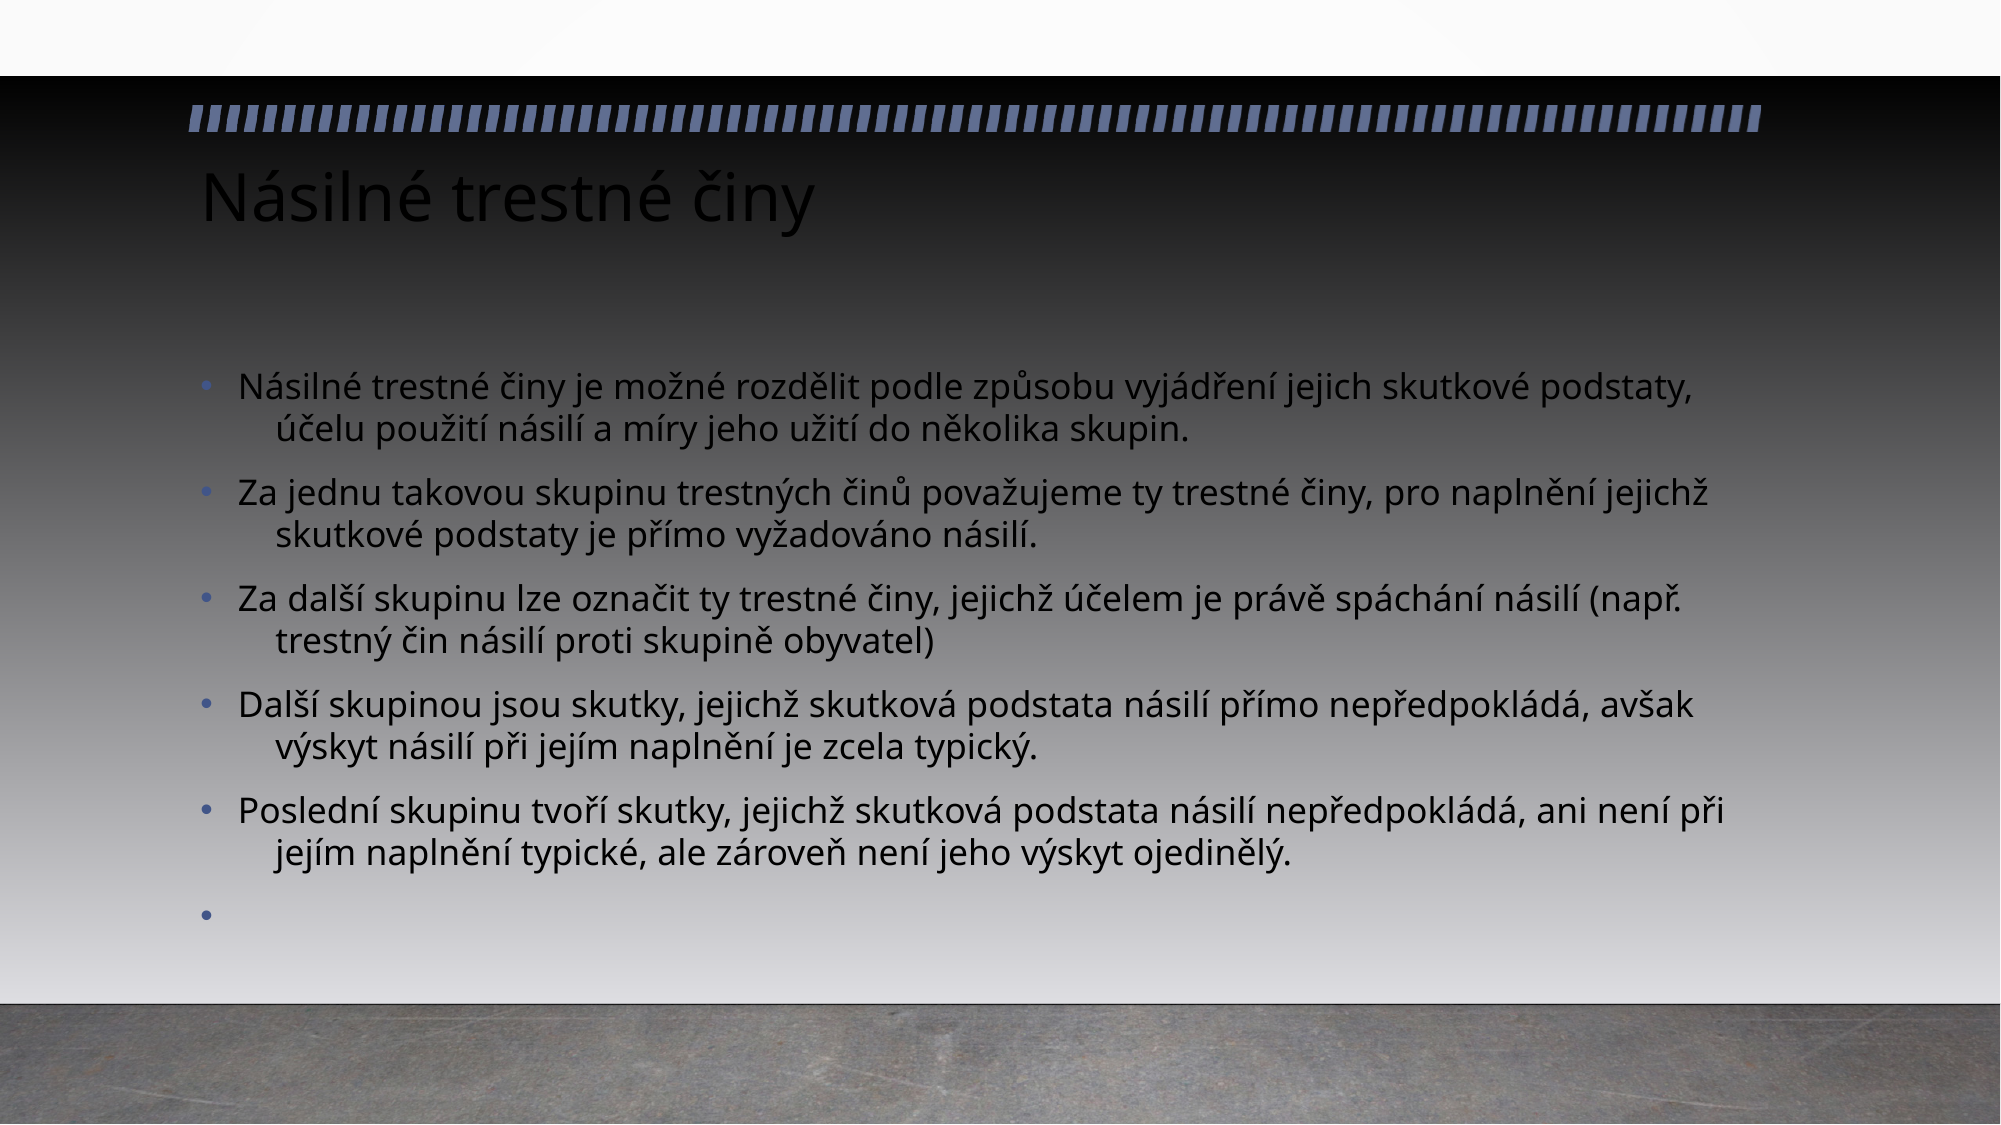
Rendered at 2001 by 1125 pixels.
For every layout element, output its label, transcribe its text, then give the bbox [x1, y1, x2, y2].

list Násilné trestné činy je možné rozdělit podle způsobu vyjádření jejich skutkové podstaty, účelu použití násilí a míry jeho užití do několika skupin. Za jednu takovou skupinu trestných činů považujeme ty trestné činy, pro naplnění jejichž skutkové podstaty je přímo vyžadováno násilí. Za další skupinu lze označit ty trestné činy, jejichž účelem je právě spáchání násilí (např. trestný čin násilí proti skupině obyvatel) Další skupinou jsou skutky, jejichž skutková podstata násilí přímo nepředpokládá, avšak výskyt násilí při jejím naplnění je zcela typický. Poslední skupinu tvoří skutky, jejichž skutková podstata násilí nepředpokládá, ani není při jejím naplnění typické, ale zároveň není jeho výskyt ojedinělý. [185, 356, 1761, 897]
title Násilné trestné činy [185, 156, 1761, 329]
